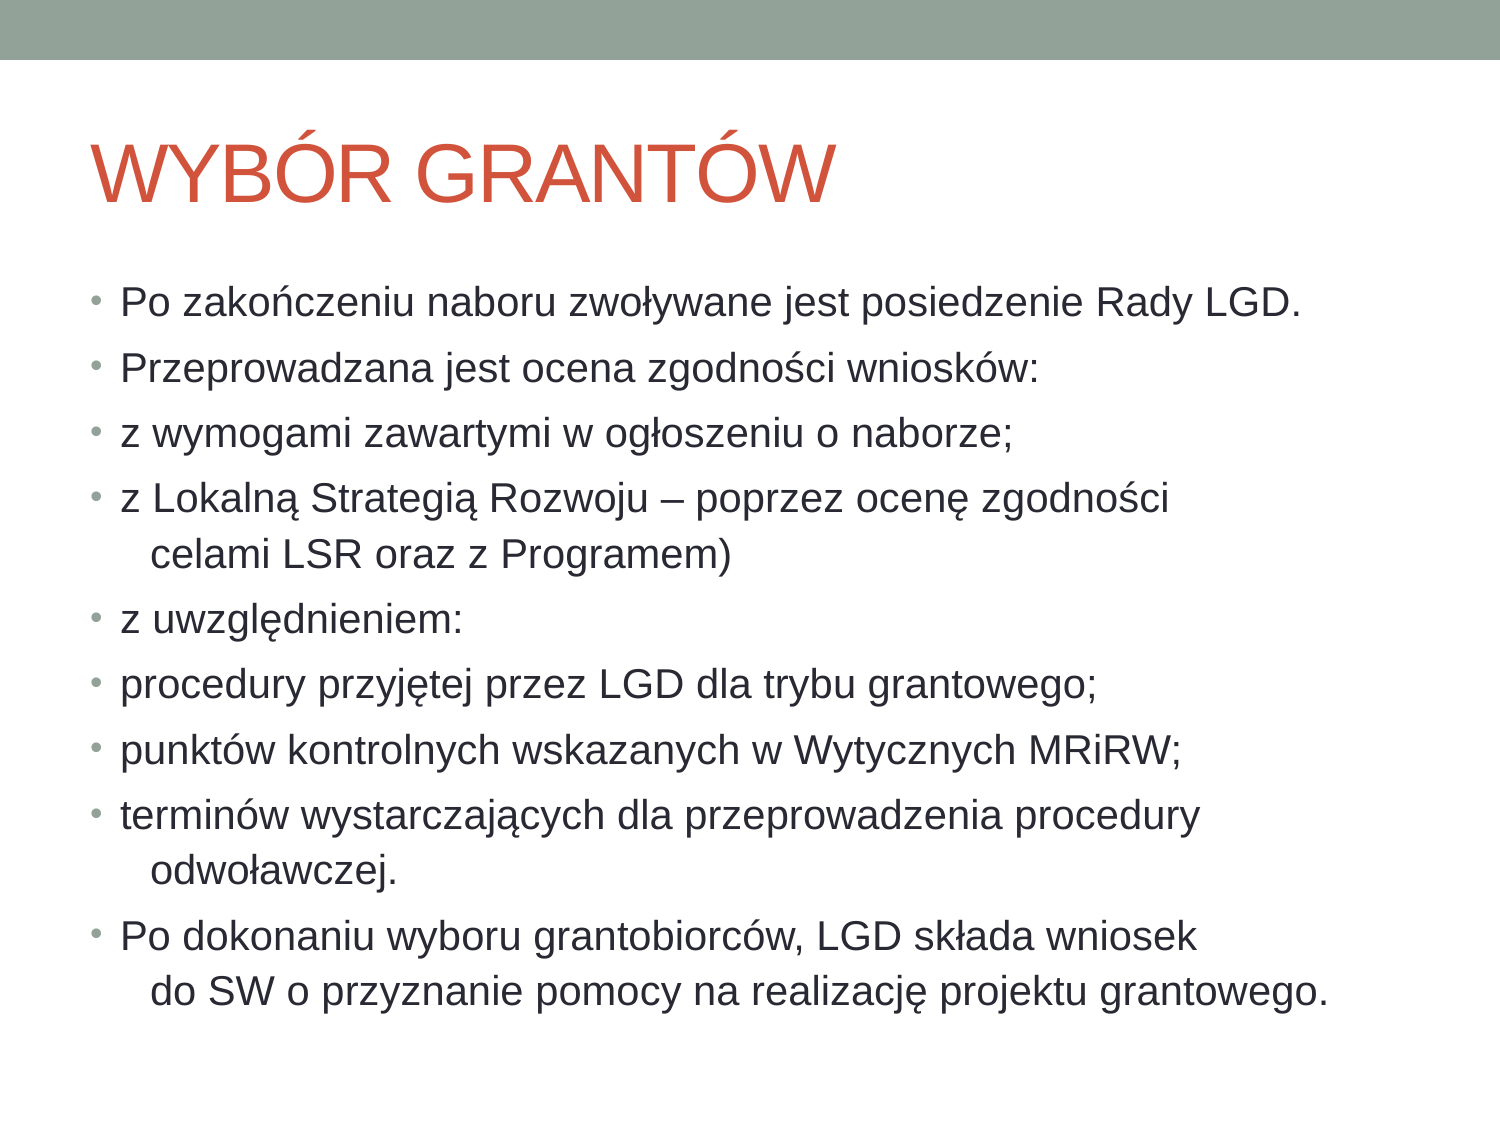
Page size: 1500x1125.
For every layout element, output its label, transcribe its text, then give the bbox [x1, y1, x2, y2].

title WYBÓR GRANTÓW [75, 87, 1426, 251]
list Po zakończeniu naboru zwoływane jest posiedzenie Rady LGD. Przeprowadzana jest ocena zgodności wniosków: z wymogami zawartymi w ogłoszeniu o naborze; z Lokalną Strategią Rozwoju – poprzez ocenę zgodności celami LSR oraz z Programem) z uwzględnieniem: procedury przyjętej przez LGD dla trybu grantowego; punktów kontrolnych wskazanych w Wytycznych MRiRW; terminów wystarczających dla przeprowadzenia procedury odwoławczej. Po dokonaniu wyboru grantobiorców, LGD składa wniosek do SW o przyznanie pomocy na realizację projektu grantowego. [75, 262, 1426, 1063]
